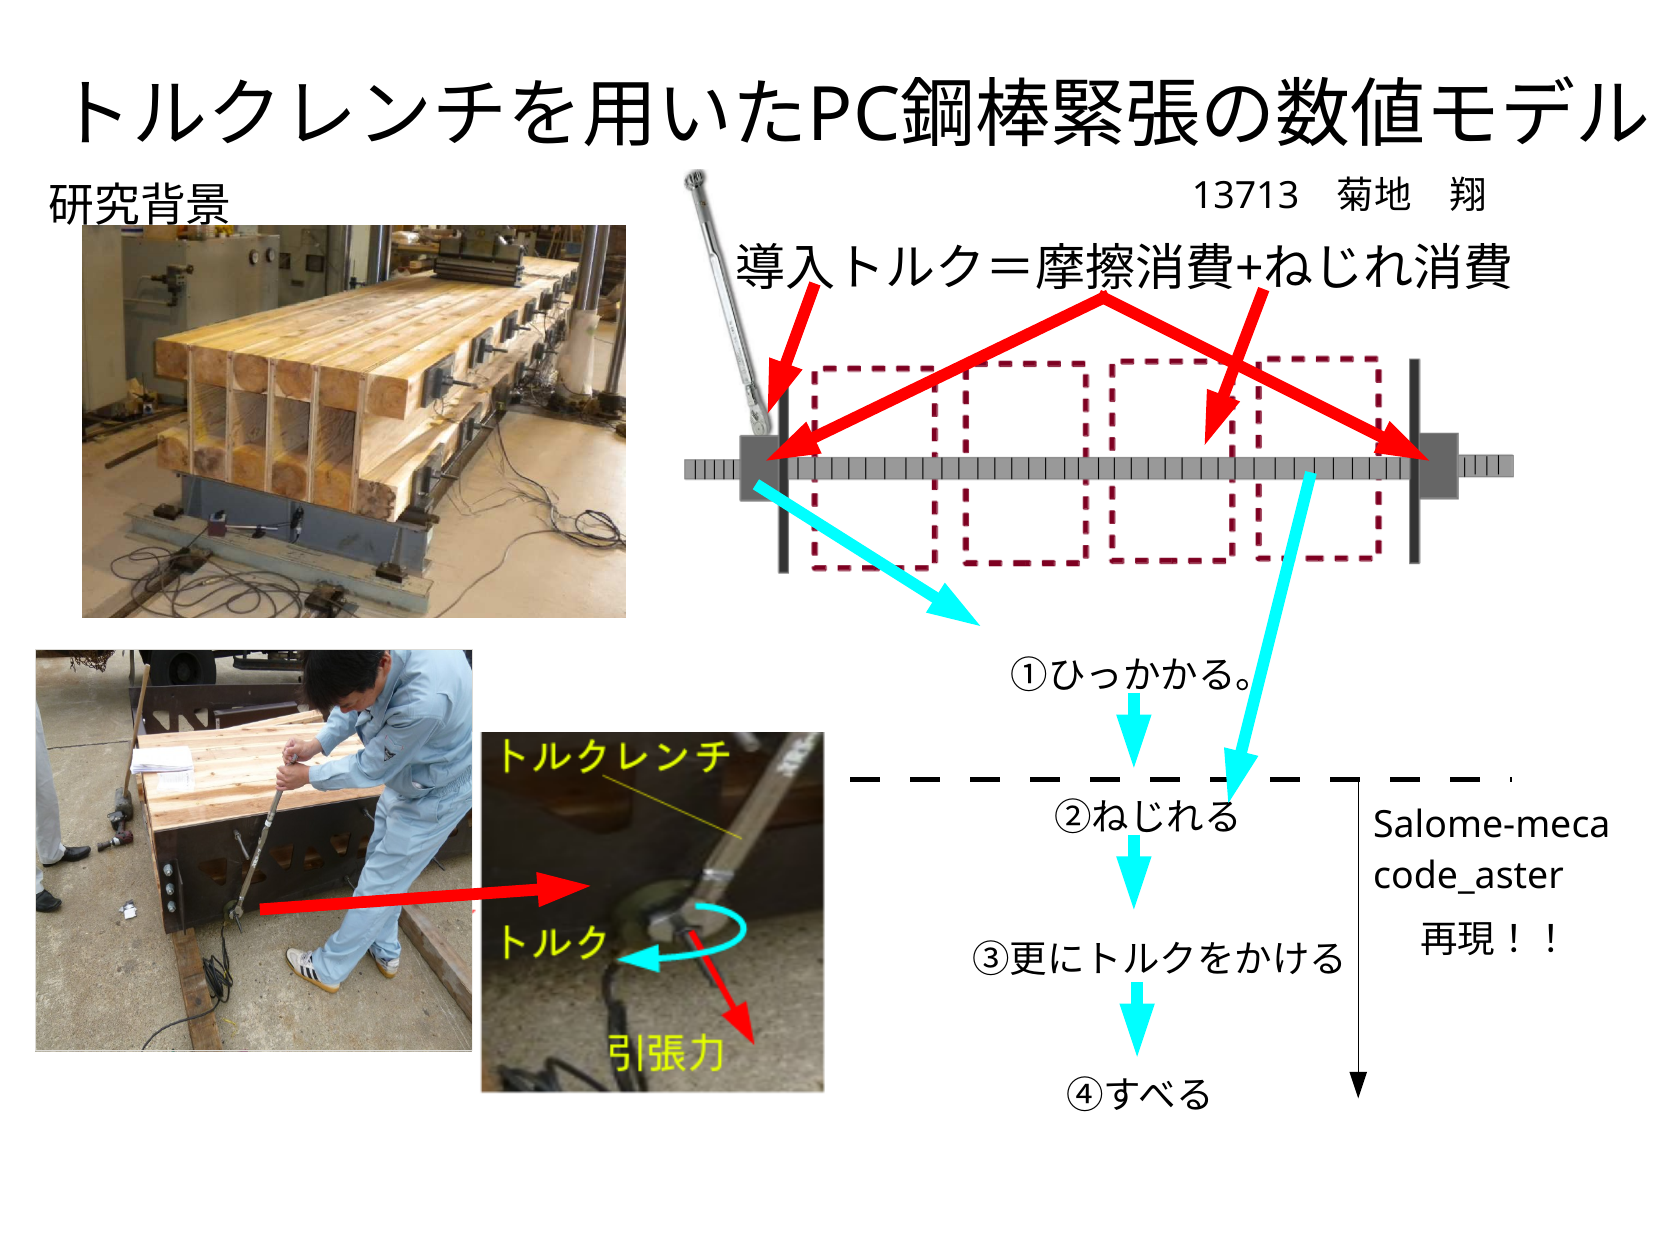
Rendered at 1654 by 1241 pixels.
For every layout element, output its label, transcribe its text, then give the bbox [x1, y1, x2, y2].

text_box ②ねじれる [1039, 779, 1252, 835]
text_box 再現！！ [1405, 901, 1547, 957]
text_box ①ひっかかる。 [996, 637, 1252, 693]
text_box ④すべる [1051, 1058, 1221, 1114]
text_box トルクレンチを用いたPC鋼棒緊張の数値モデル [42, 46, 1571, 142]
text_box [838, 767, 957, 827]
text_box 13713 菊地 翔 [1177, 157, 1512, 213]
text_box 研究背景 [34, 161, 247, 226]
text_box ③更にトルクをかける [957, 921, 1325, 977]
picture [661, 169, 1571, 579]
text_box Salome-meca code_aster [1358, 790, 1626, 886]
picture [35, 649, 827, 1123]
picture [82, 225, 626, 618]
text_box 導入トルク＝摩擦消費+ねじれ消費 [720, 220, 1485, 290]
